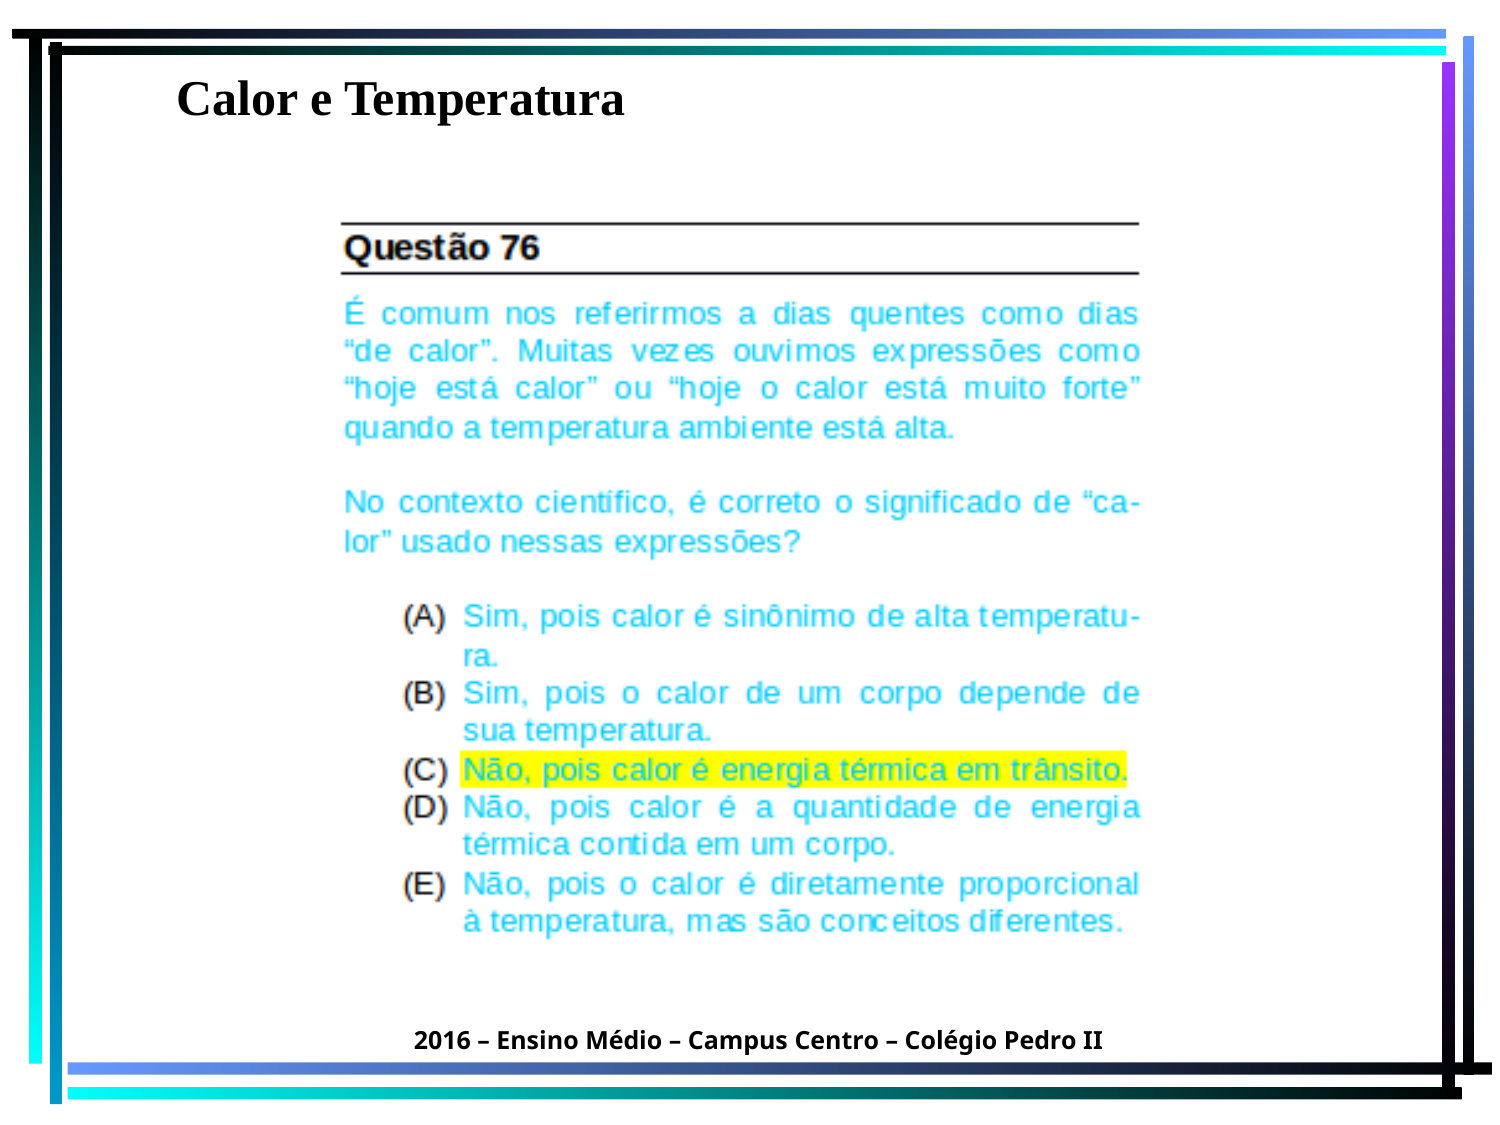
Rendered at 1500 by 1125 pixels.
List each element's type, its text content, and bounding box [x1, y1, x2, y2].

title Calor e Temperatura [94, 59, 709, 142]
text_box 2016 – Ensino Médio – Campus Centro – Colégio Pedro II [399, 1018, 1119, 1064]
picture [0, 0, 1500, 1125]
